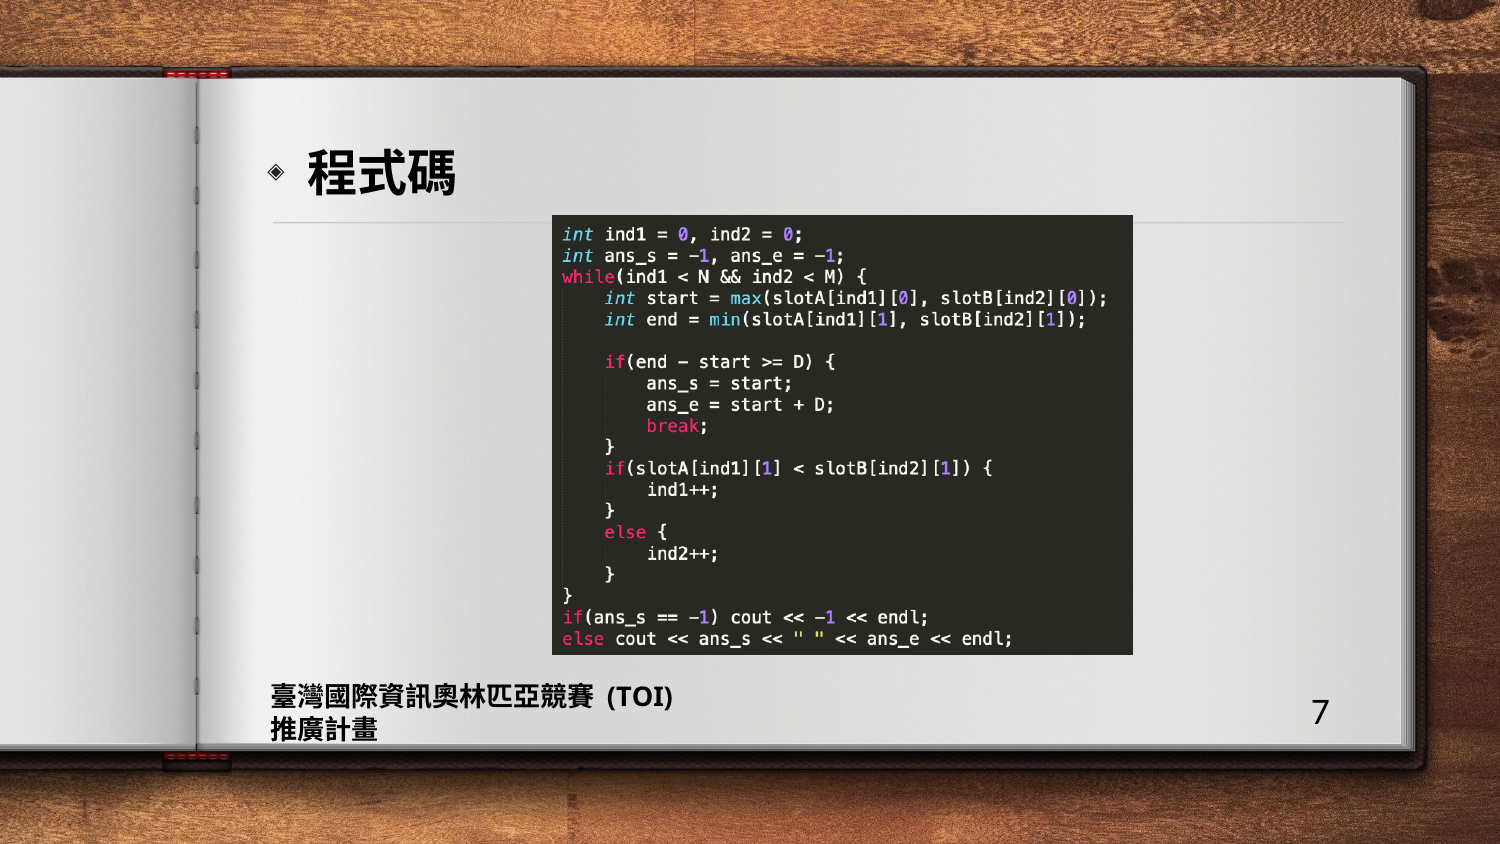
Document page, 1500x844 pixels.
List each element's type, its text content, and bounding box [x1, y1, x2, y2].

text_box 程式碼 [252, 126, 746, 216]
text_box [1295, 672, 1386, 737]
picture [552, 215, 1133, 655]
